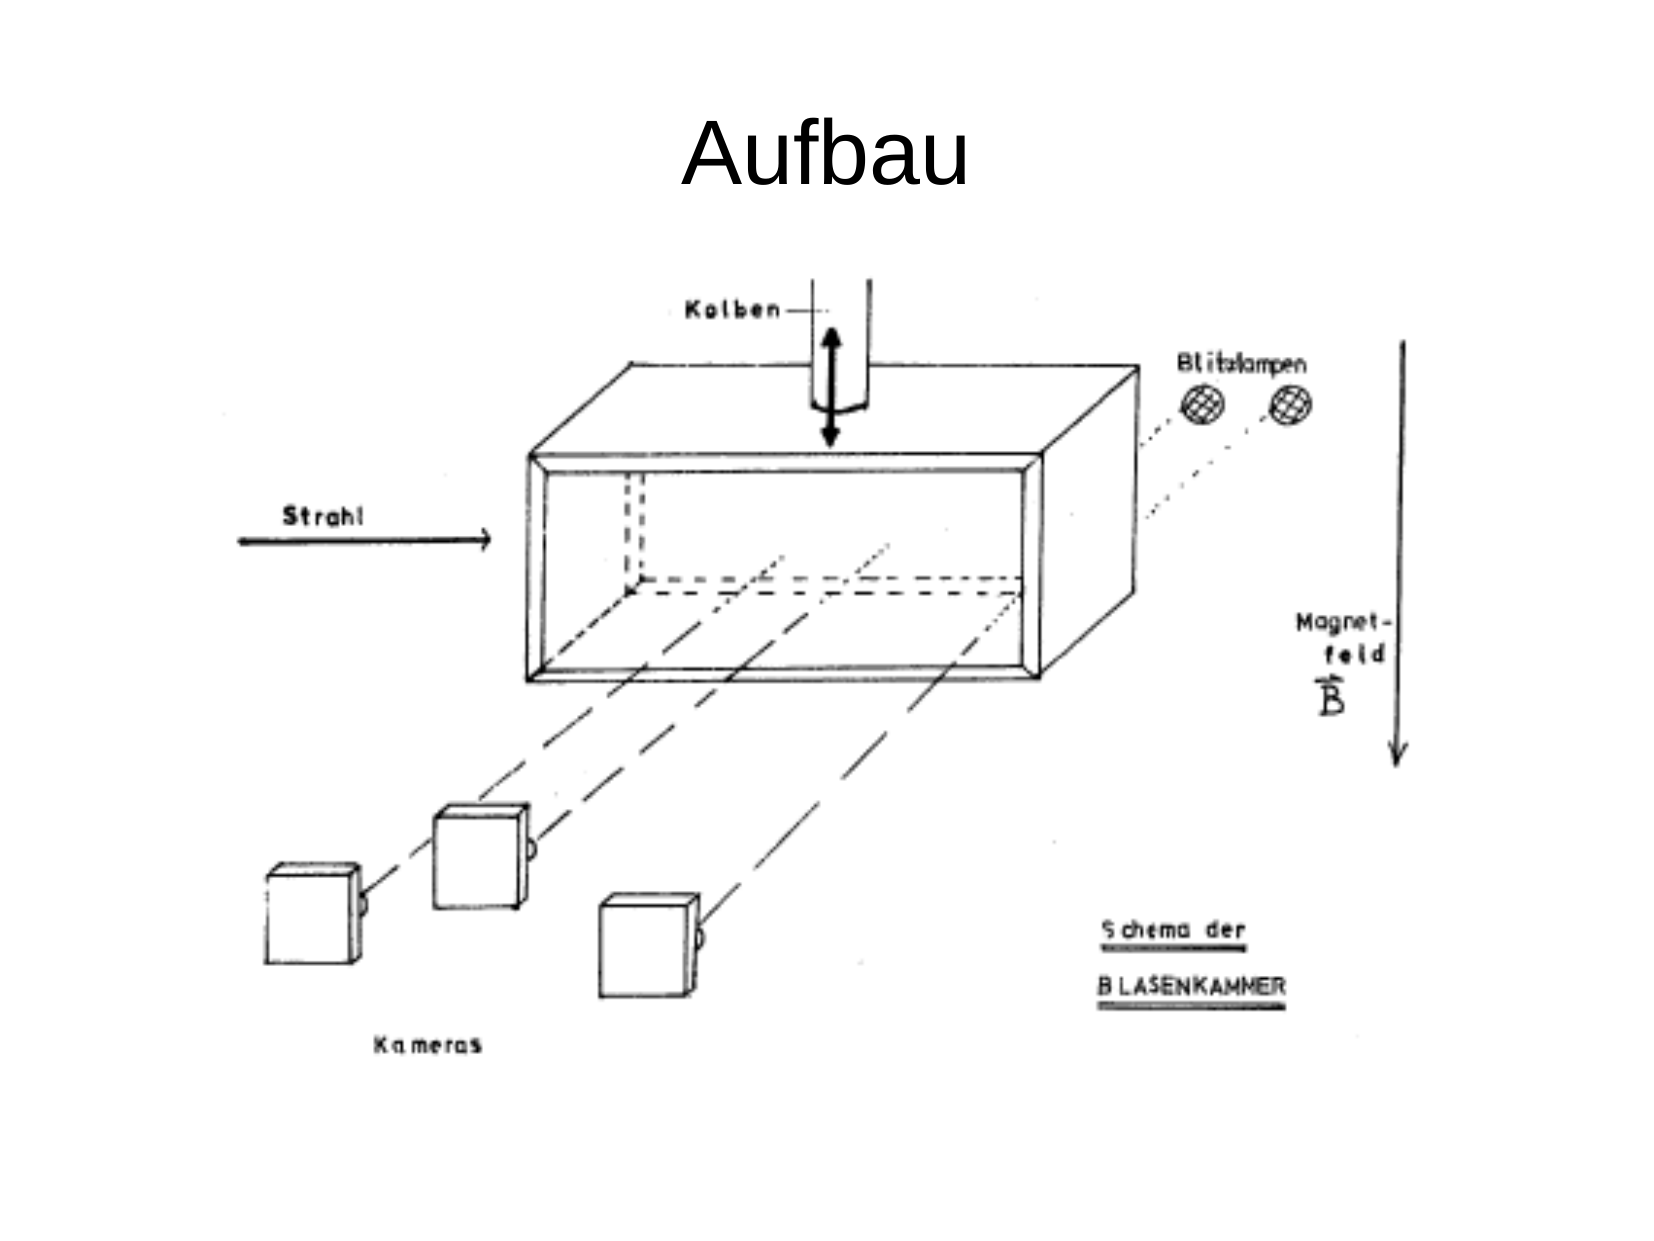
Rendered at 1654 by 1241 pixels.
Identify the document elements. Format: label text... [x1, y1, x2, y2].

picture [206, 265, 1418, 1063]
title Aufbau [82, 56, 1571, 250]
